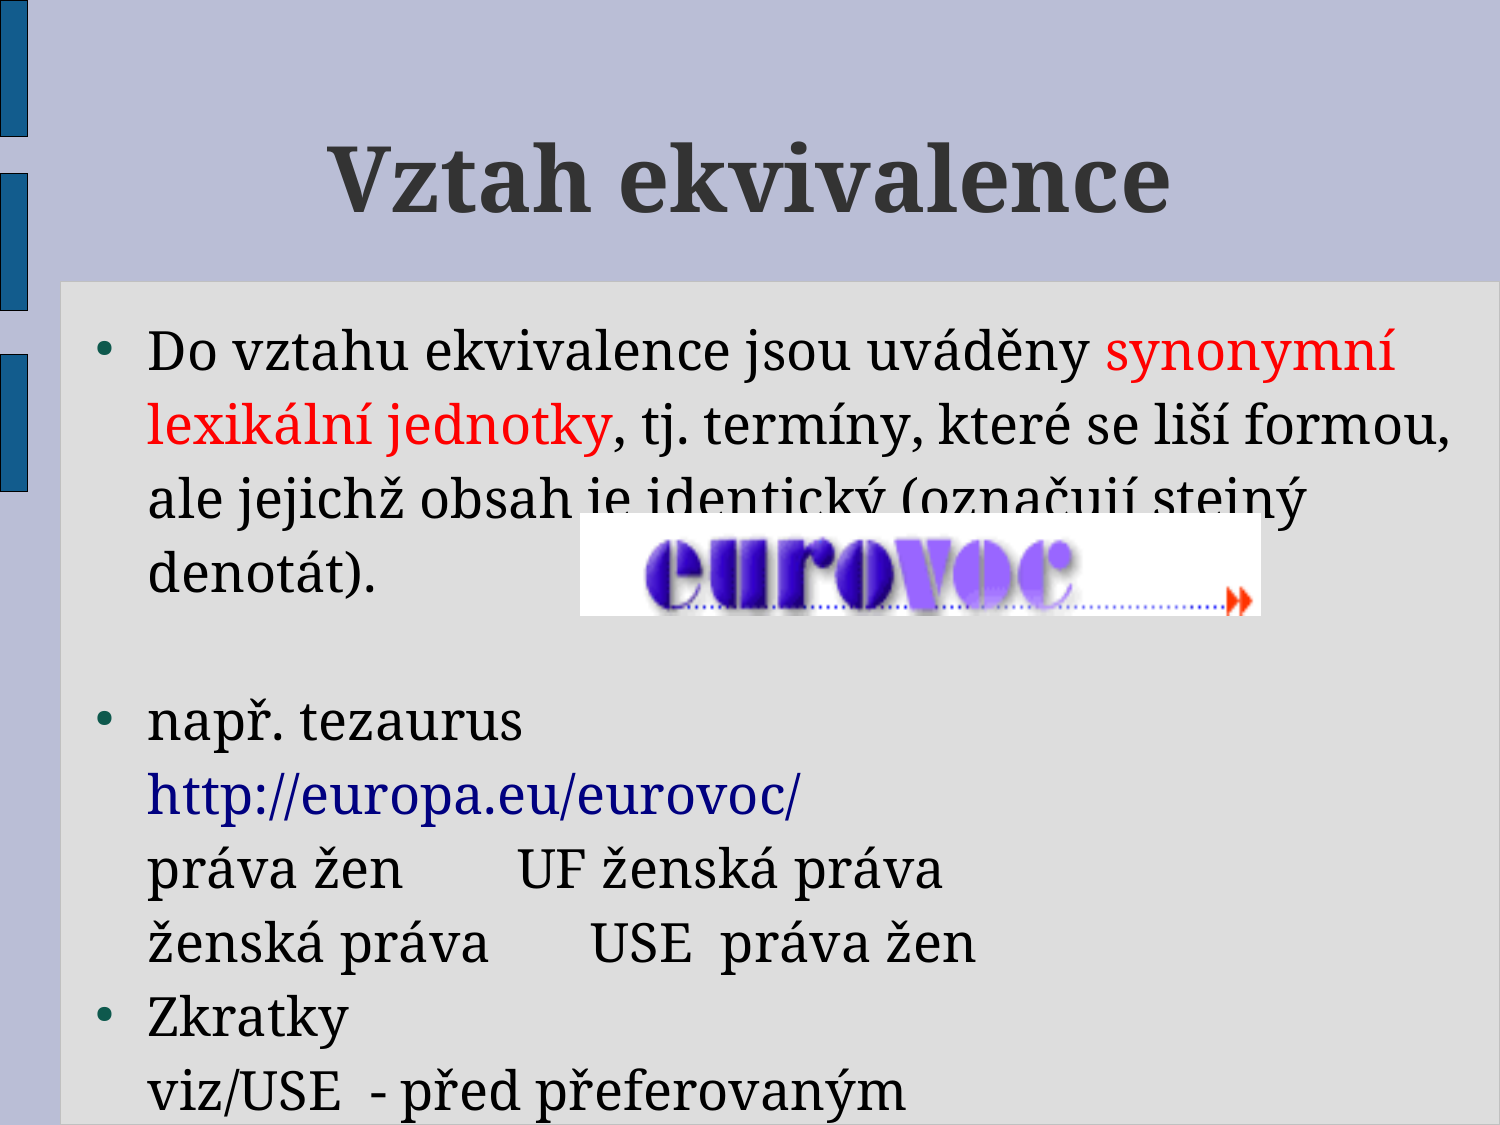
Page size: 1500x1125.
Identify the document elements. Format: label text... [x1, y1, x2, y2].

list Do vztahu ekvivalence jsou uváděny synonymní lexikální jednotky, tj. termíny, které se liší formou, ale jejichž obsah je identický (označují stejný denotát). např. tezaurus http://europa.eu/eurovoc/ práva žen UF ženská práva ženská práva USE práva žen Zkratky viz/USE - před přeferovaným termínem/deskriptorem ekv/UF - před nepřeferovaným termínem/nedeskriptorem [77, 312, 1459, 1125]
title Vztah ekvivalence [110, 90, 1392, 264]
picture [580, 513, 1261, 616]
